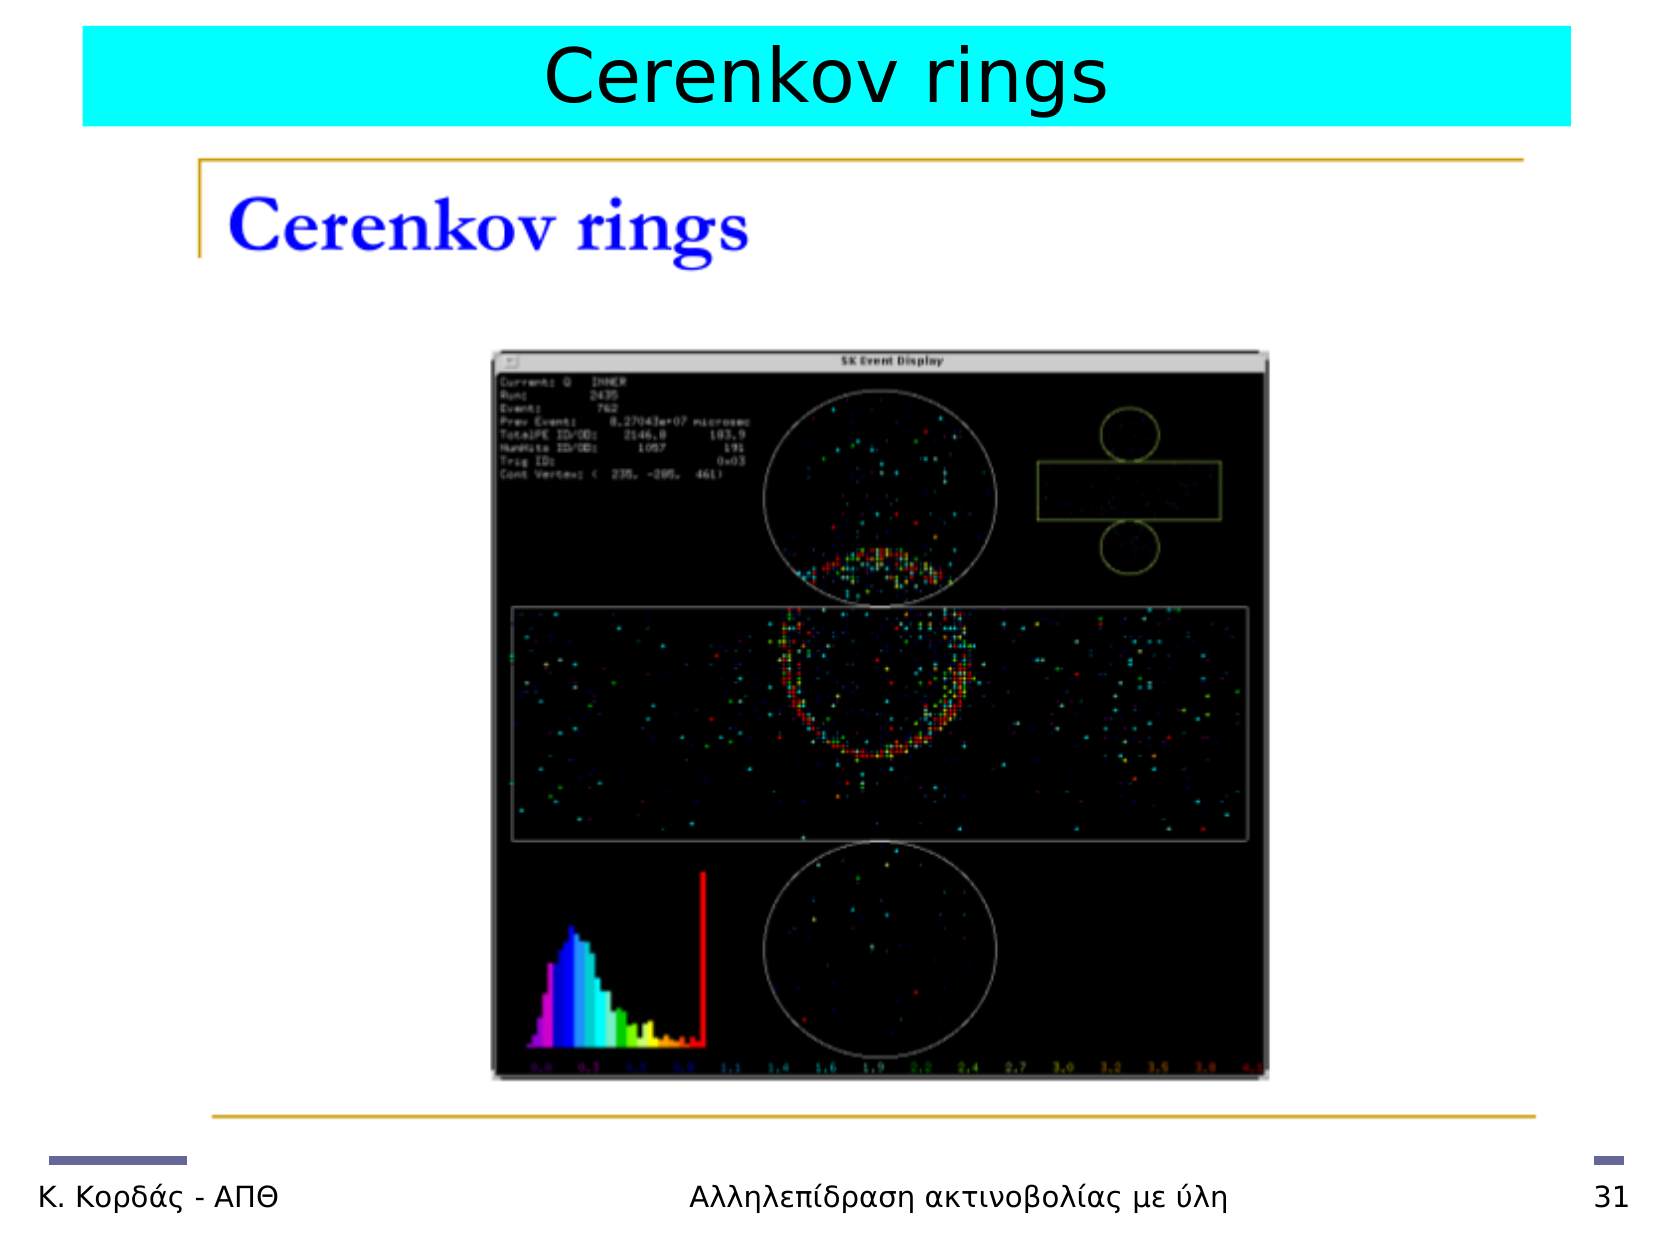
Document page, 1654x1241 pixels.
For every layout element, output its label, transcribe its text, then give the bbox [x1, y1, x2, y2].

title Cerenkov rings [82, 25, 1571, 127]
picture [187, 141, 1594, 1166]
